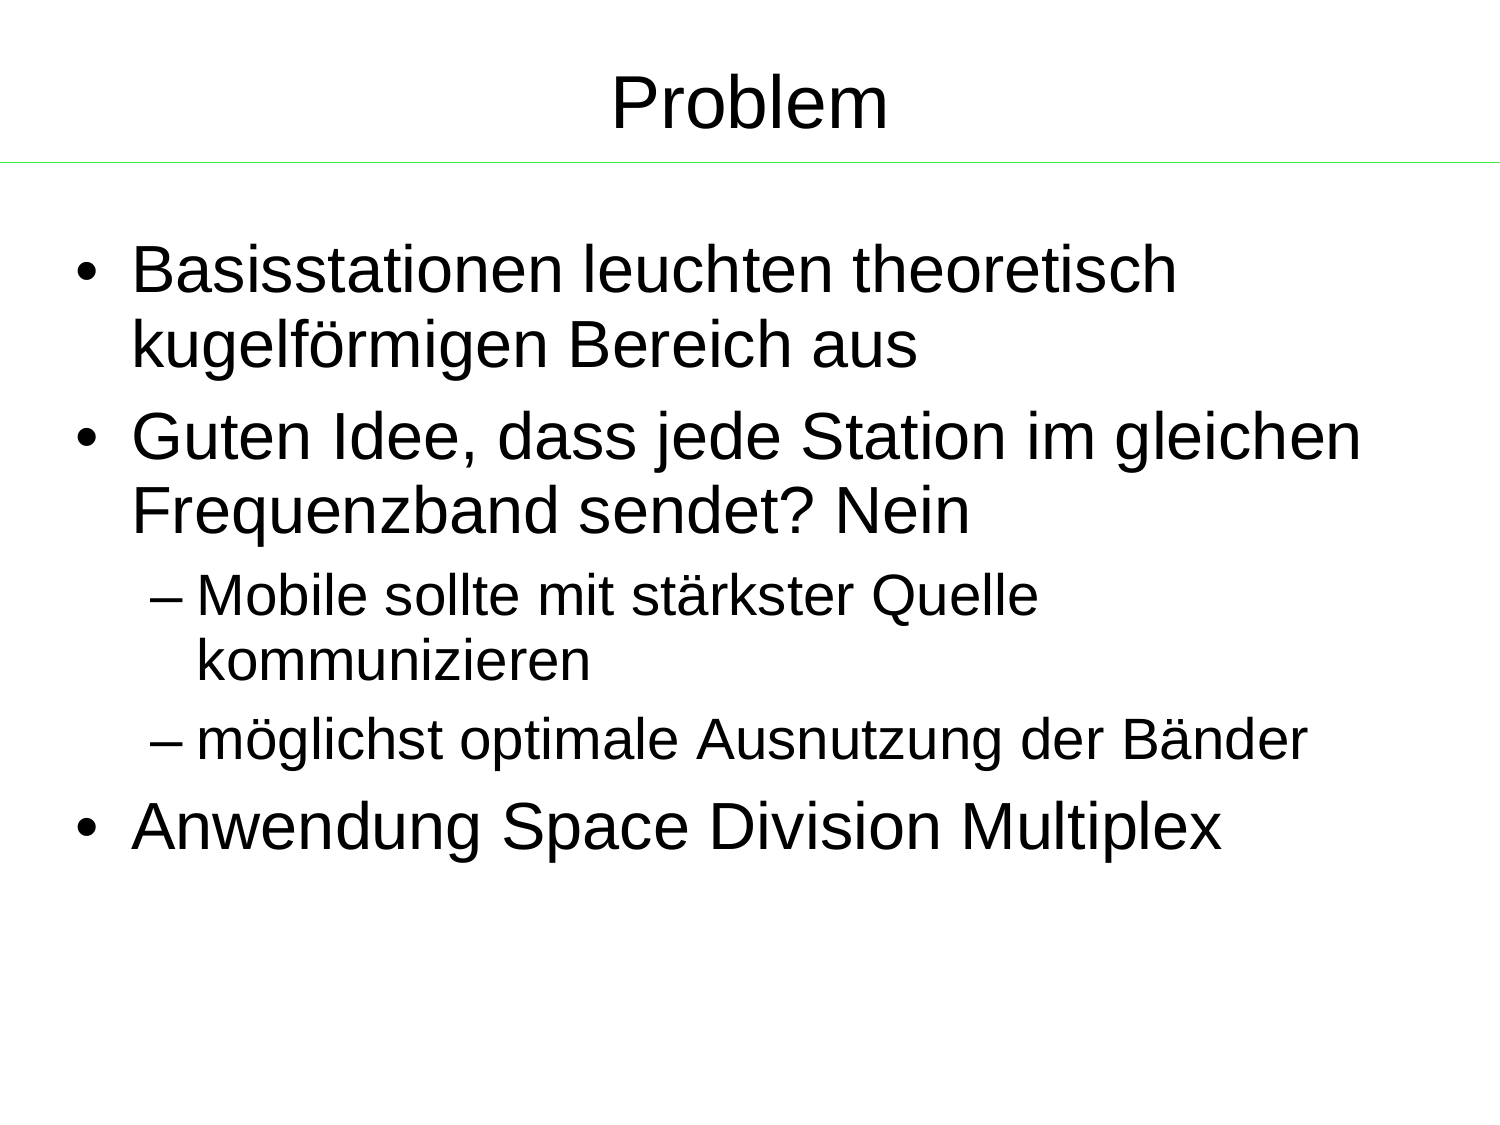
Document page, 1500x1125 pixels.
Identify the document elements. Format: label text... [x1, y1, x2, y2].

title Problem [75, 49, 1426, 156]
list Basisstationen leuchten theoretisch kugelförmigen Bereich aus Guten Idee, dass jede Station im gleichen Frequenzband sendet? Nein Mobile sollte mit stärkster Quelle kommunizieren möglichst optimale Ausnutzung der Bänder Anwendung Space Division Multiplex [75, 232, 1426, 1001]
